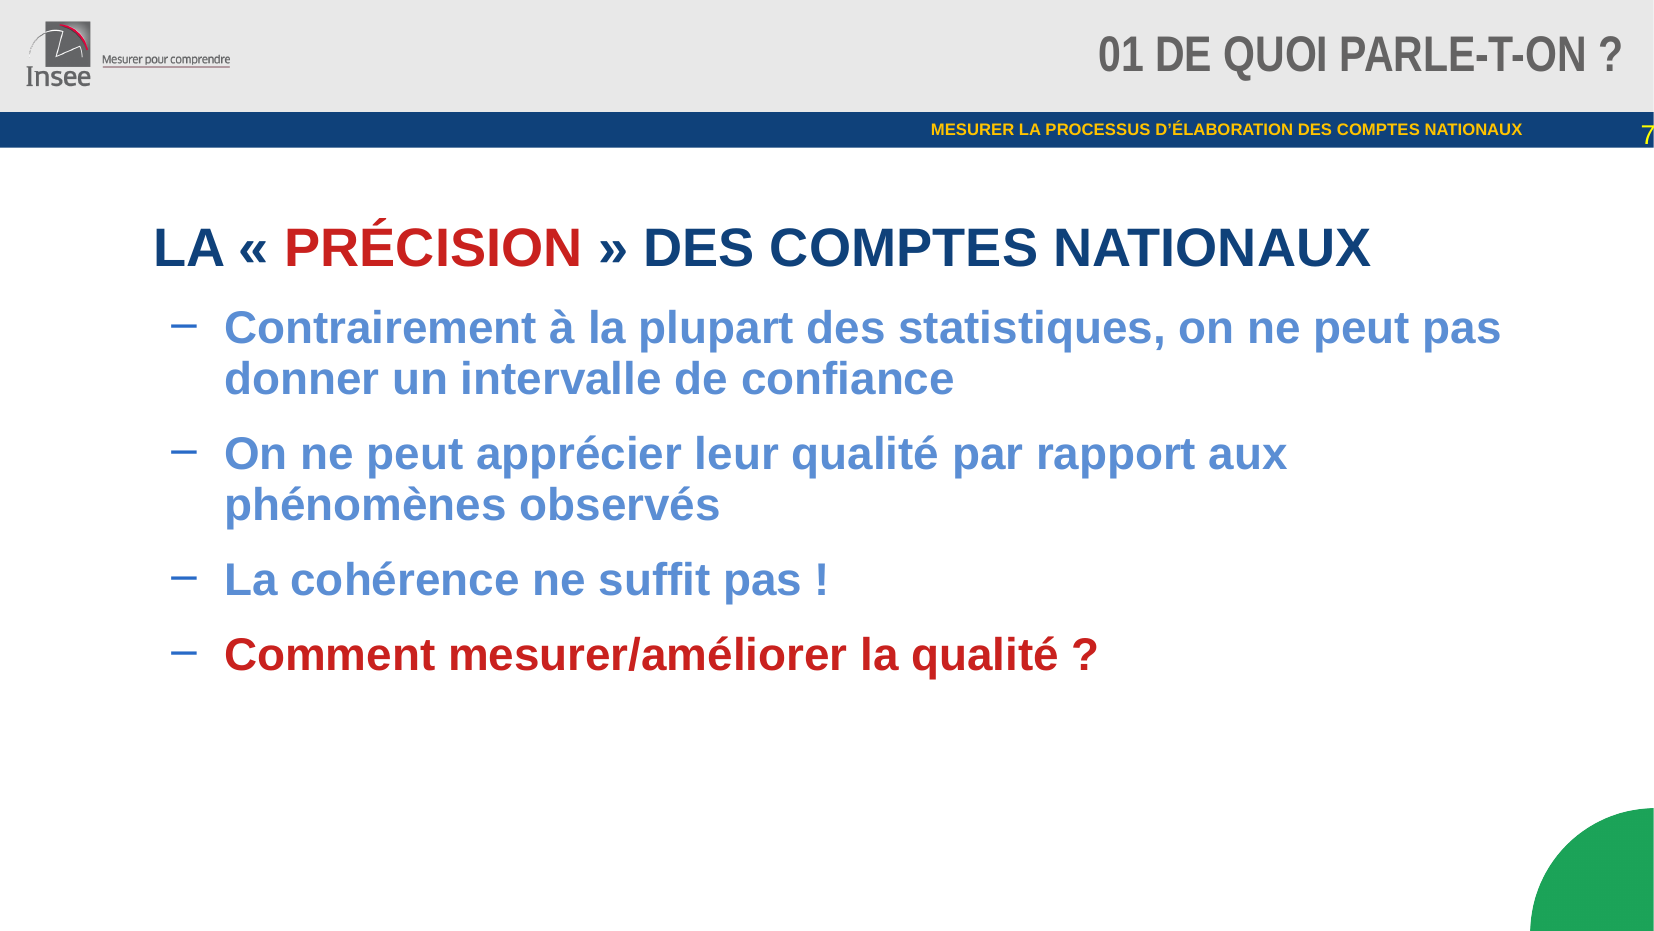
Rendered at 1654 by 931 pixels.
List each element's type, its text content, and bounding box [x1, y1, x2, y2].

title 01 De quoi parle-t-on ? [265, 0, 1625, 107]
picture [1530, 808, 1654, 931]
picture [23, 0, 230, 89]
list La « précision » des comptes nationaux Contrairement à la plupart des statistiques, on ne peut pas donner un intervalle de confiance On ne peut apprécier leur qualité par rapport aux phénomènes observés La cohérence ne suffit pas ! Comment mesurer/améliorer la qualité ? [82, 217, 1571, 861]
